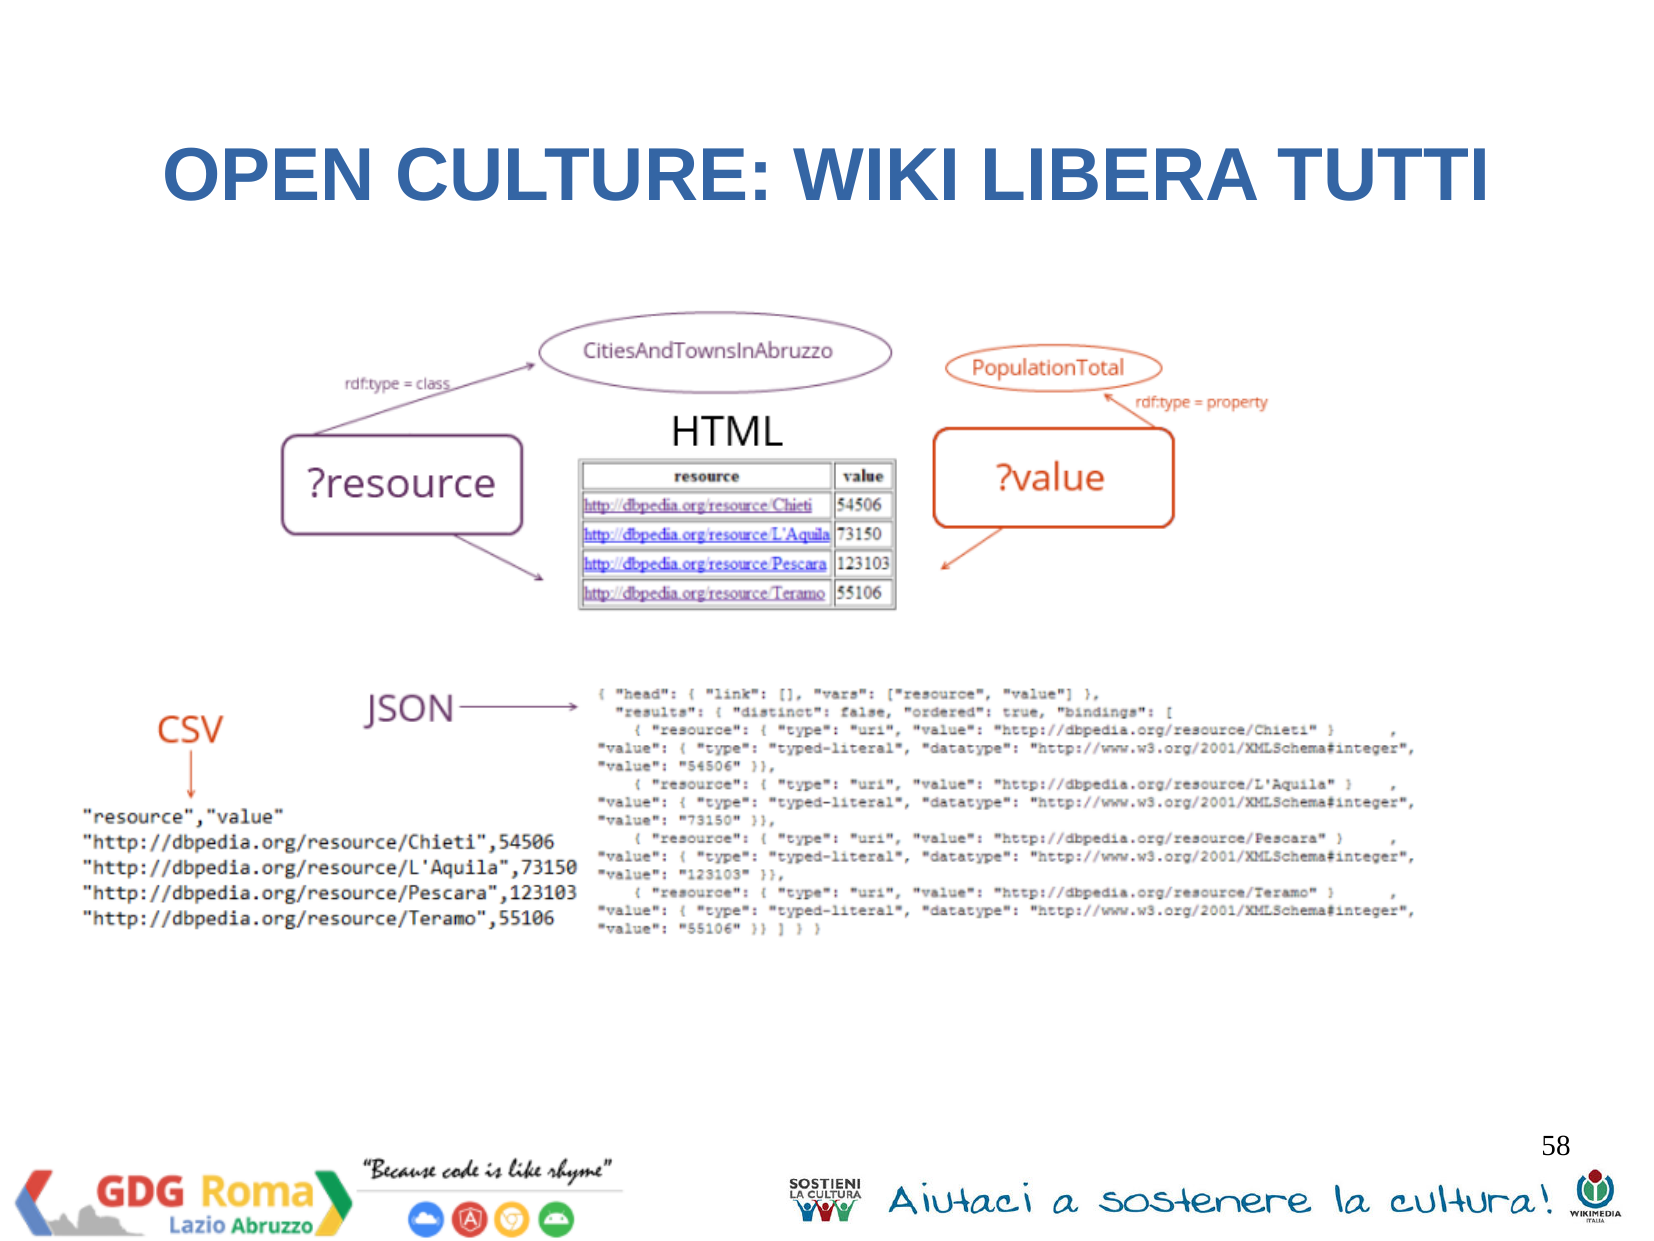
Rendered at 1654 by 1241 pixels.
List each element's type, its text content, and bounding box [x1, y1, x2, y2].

picture [248, 302, 1302, 626]
picture [11, 1155, 626, 1241]
picture [75, 678, 1426, 942]
picture [772, 1163, 1648, 1233]
title OPEN CULTURE: WIKI LIBERA TUTTI [11, 17, 1642, 249]
